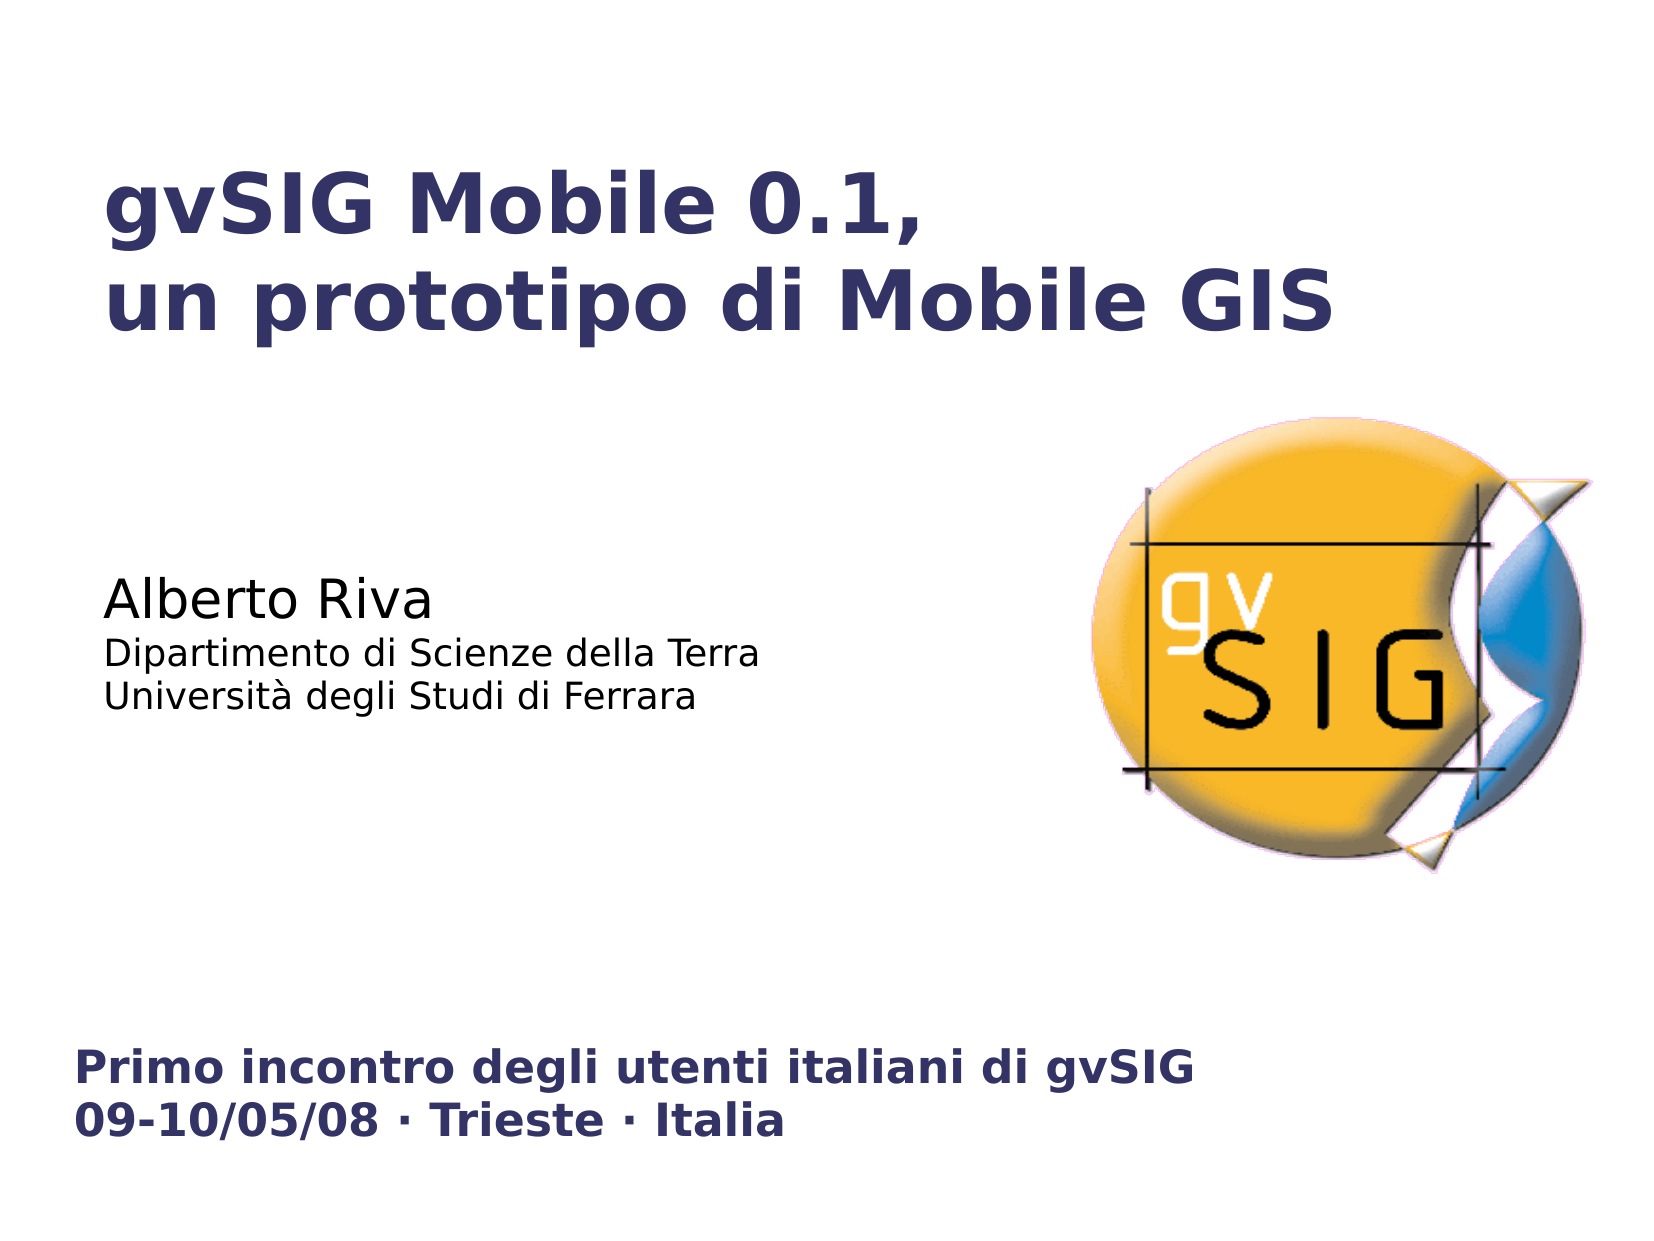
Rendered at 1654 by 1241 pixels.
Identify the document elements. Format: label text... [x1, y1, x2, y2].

text_box Alberto Riva Dipartimento di Scienze della Terra Università degli Studi di Ferrara [88, 561, 916, 726]
picture [1083, 413, 1595, 877]
text_box Primo incontro degli utenti italiani di gvSIG 09-10/05/08 · Trieste · Italia [59, 1033, 1536, 1155]
title gvSIG Mobile 0.1, un prototipo di Mobile GIS [88, 149, 1447, 359]
